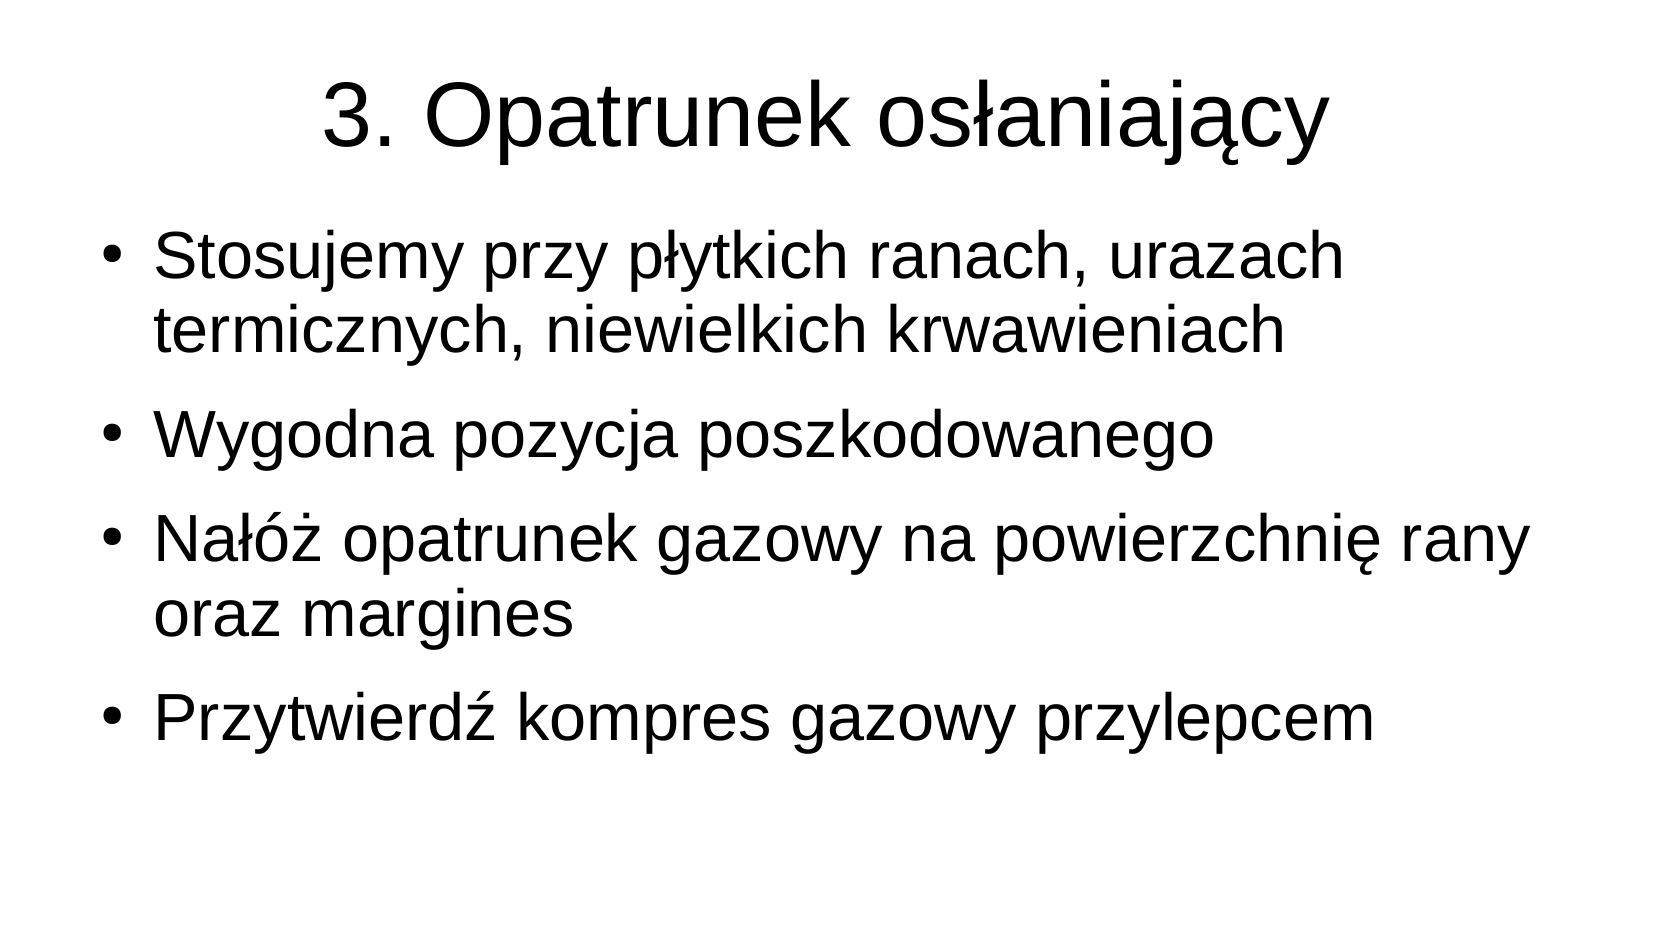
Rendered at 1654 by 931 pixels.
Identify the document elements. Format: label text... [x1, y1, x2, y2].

title 3. Opatrunek osłaniający [82, 37, 1571, 193]
list Stosujemy przy płytkich ranach, urazach termicznych, niewielkich krwawieniach Wygodna pozycja poszkodowanego Nałóż opatrunek gazowy na powierzchnię rany oraz margines Przytwierdź kompres gazowy przylepcem [82, 217, 1571, 758]
